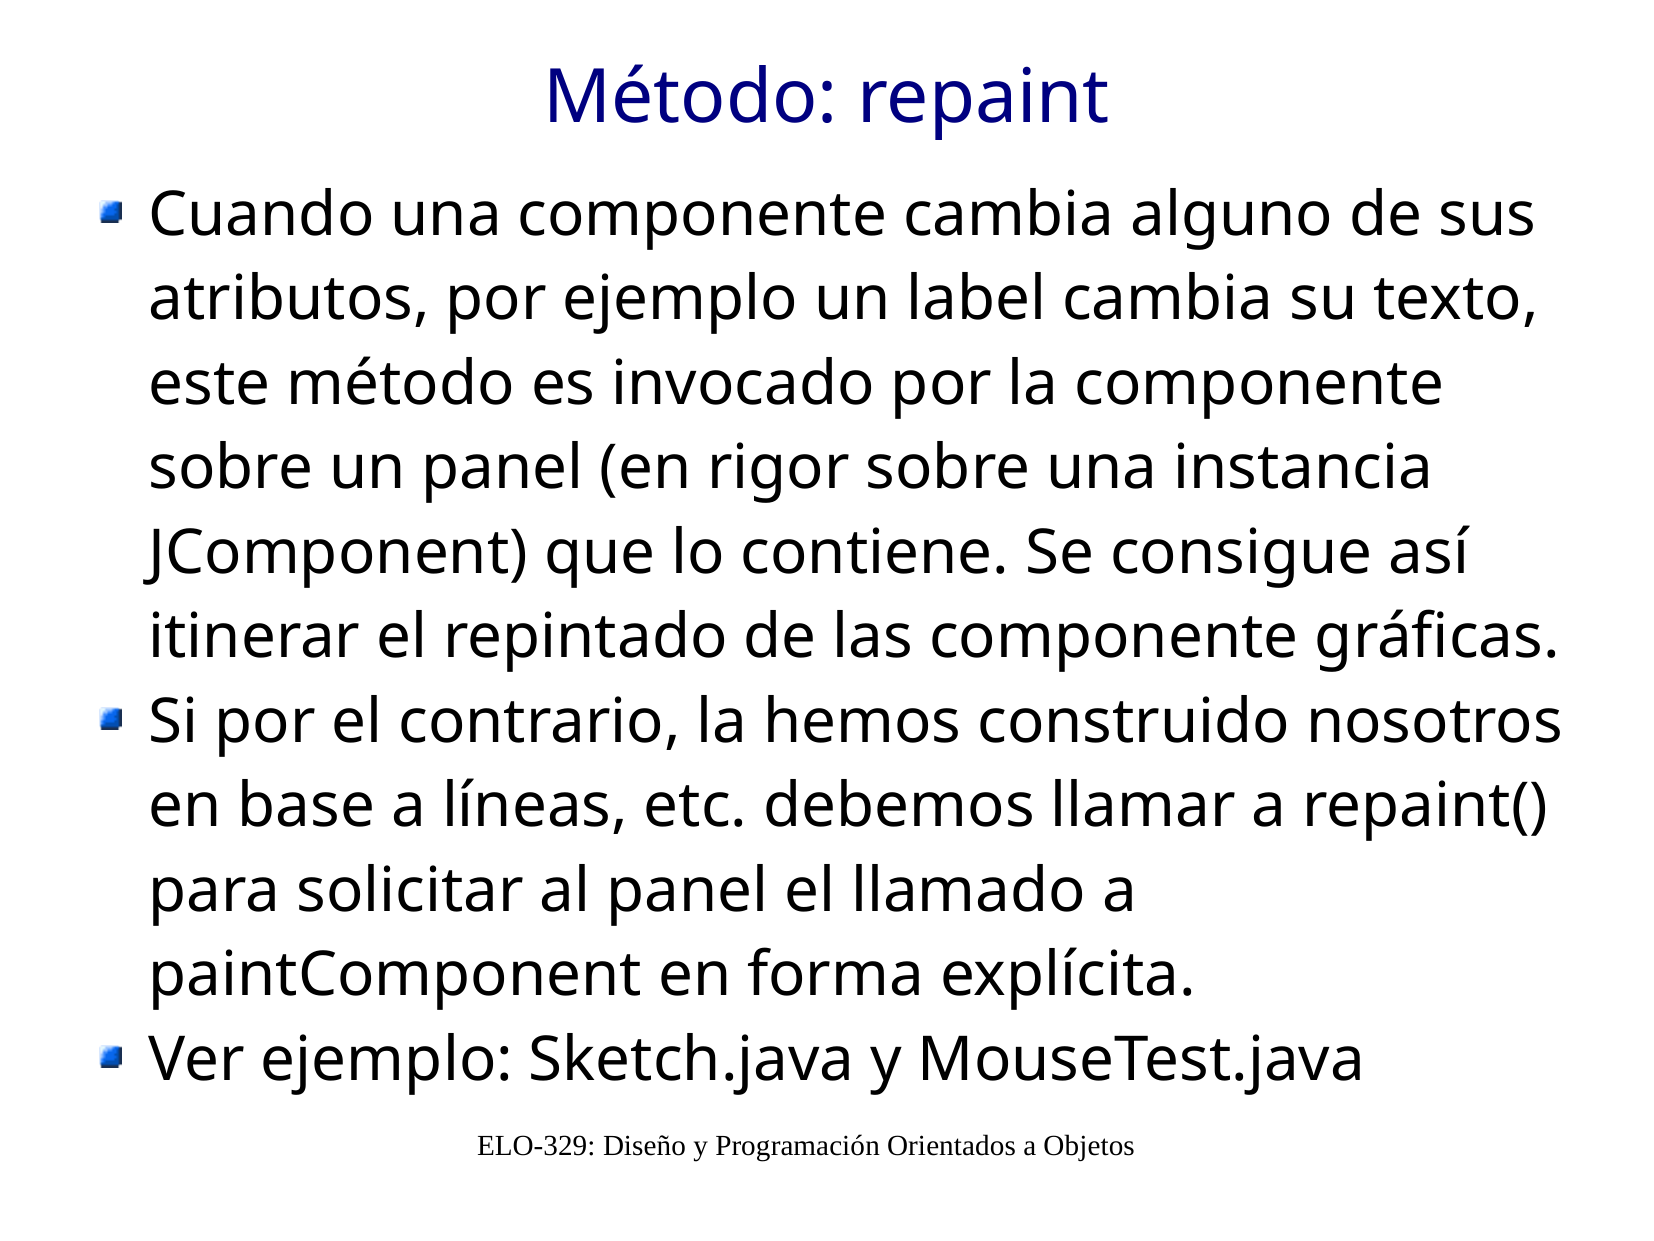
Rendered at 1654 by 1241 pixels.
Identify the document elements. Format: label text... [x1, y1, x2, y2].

list Cuando una componente cambia alguno de sus atributos, por ejemplo un label cambia su texto, este método es invocado por la componente sobre un panel (en rigor sobre una instancia JComponent) que lo contiene. Se consigue así itinerar el repintado de las componente gráficas. Si por el contrario, la hemos construido nosotros en base a líneas, etc. debemos llamar a repaint() para solicitar al panel el llamado a paintComponent en forma explícita. Ver ejemplo: Sketch.java y MouseTest.java [82, 169, 1571, 1112]
title Método: repaint [82, 43, 1571, 145]
